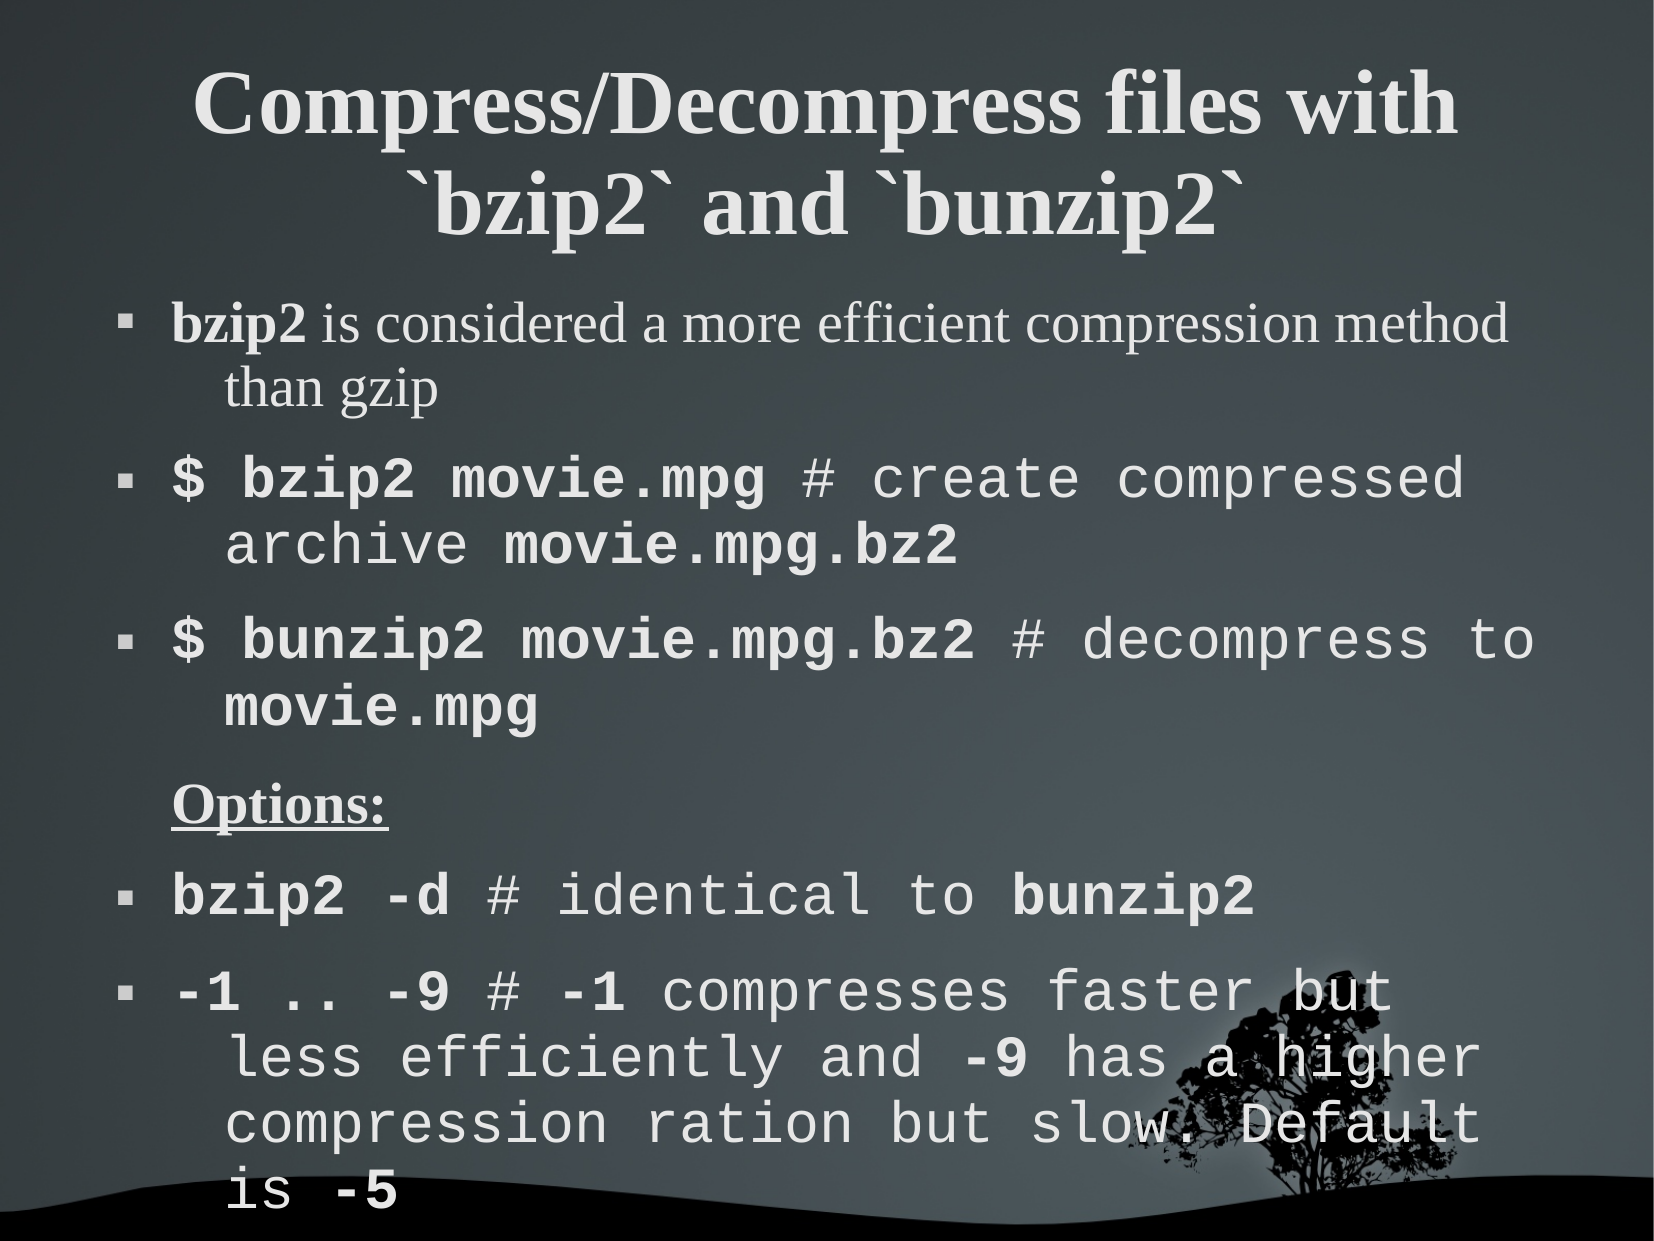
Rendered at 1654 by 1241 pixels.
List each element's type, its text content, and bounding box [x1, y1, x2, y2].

title Compress/Decompress files with `bzip2` and `bunzip2` [82, 33, 1571, 273]
list bzip2 is considered a more efficient compression method than gzip $ bzip2 movie.mpg # create compressed archive movie.mpg.bz2 $ bunzip2 movie.mpg.bz2 # decompress to movie.mpg Options: bzip2 -d # identical to bunzip2 -1 .. -9 # -1 compresses faster but less efficiently and -9 has a higher compression ration but slow. Default is -5 [82, 290, 1571, 1241]
picture [0, 0, 1654, 1241]
